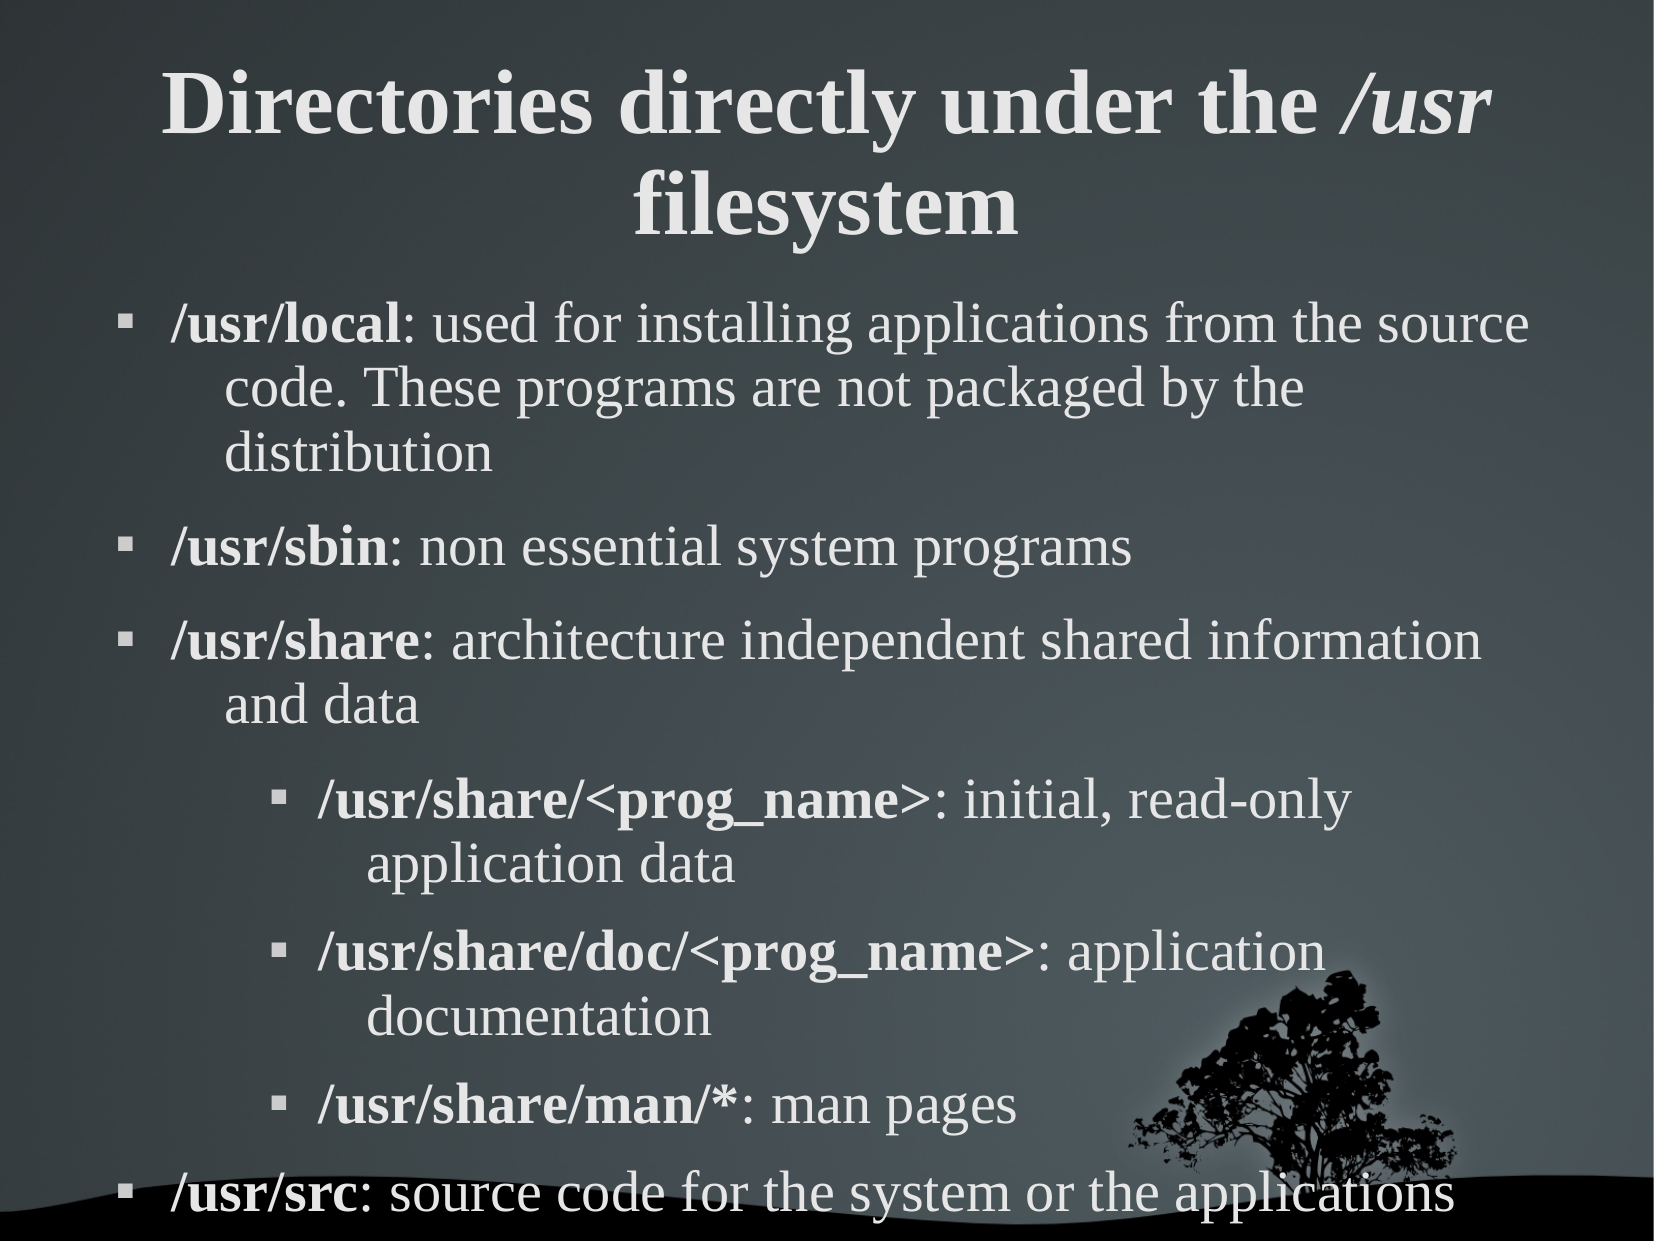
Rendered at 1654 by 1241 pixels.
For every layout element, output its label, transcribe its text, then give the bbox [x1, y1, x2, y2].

list /usr/local: used for installing applications from the source code. These programs are not packaged by the distribution /usr/sbin: non essential system programs /usr/share: architecture independent shared information and data /usr/share/<prog_name>: initial, read-only application data /usr/share/doc/<prog_name>: application documentation /usr/share/man/*: man pages /usr/src: source code for the system or the applications [82, 290, 1571, 1225]
picture [0, 0, 1654, 1241]
title Directories directly under the /usr filesystem [82, 33, 1572, 274]
